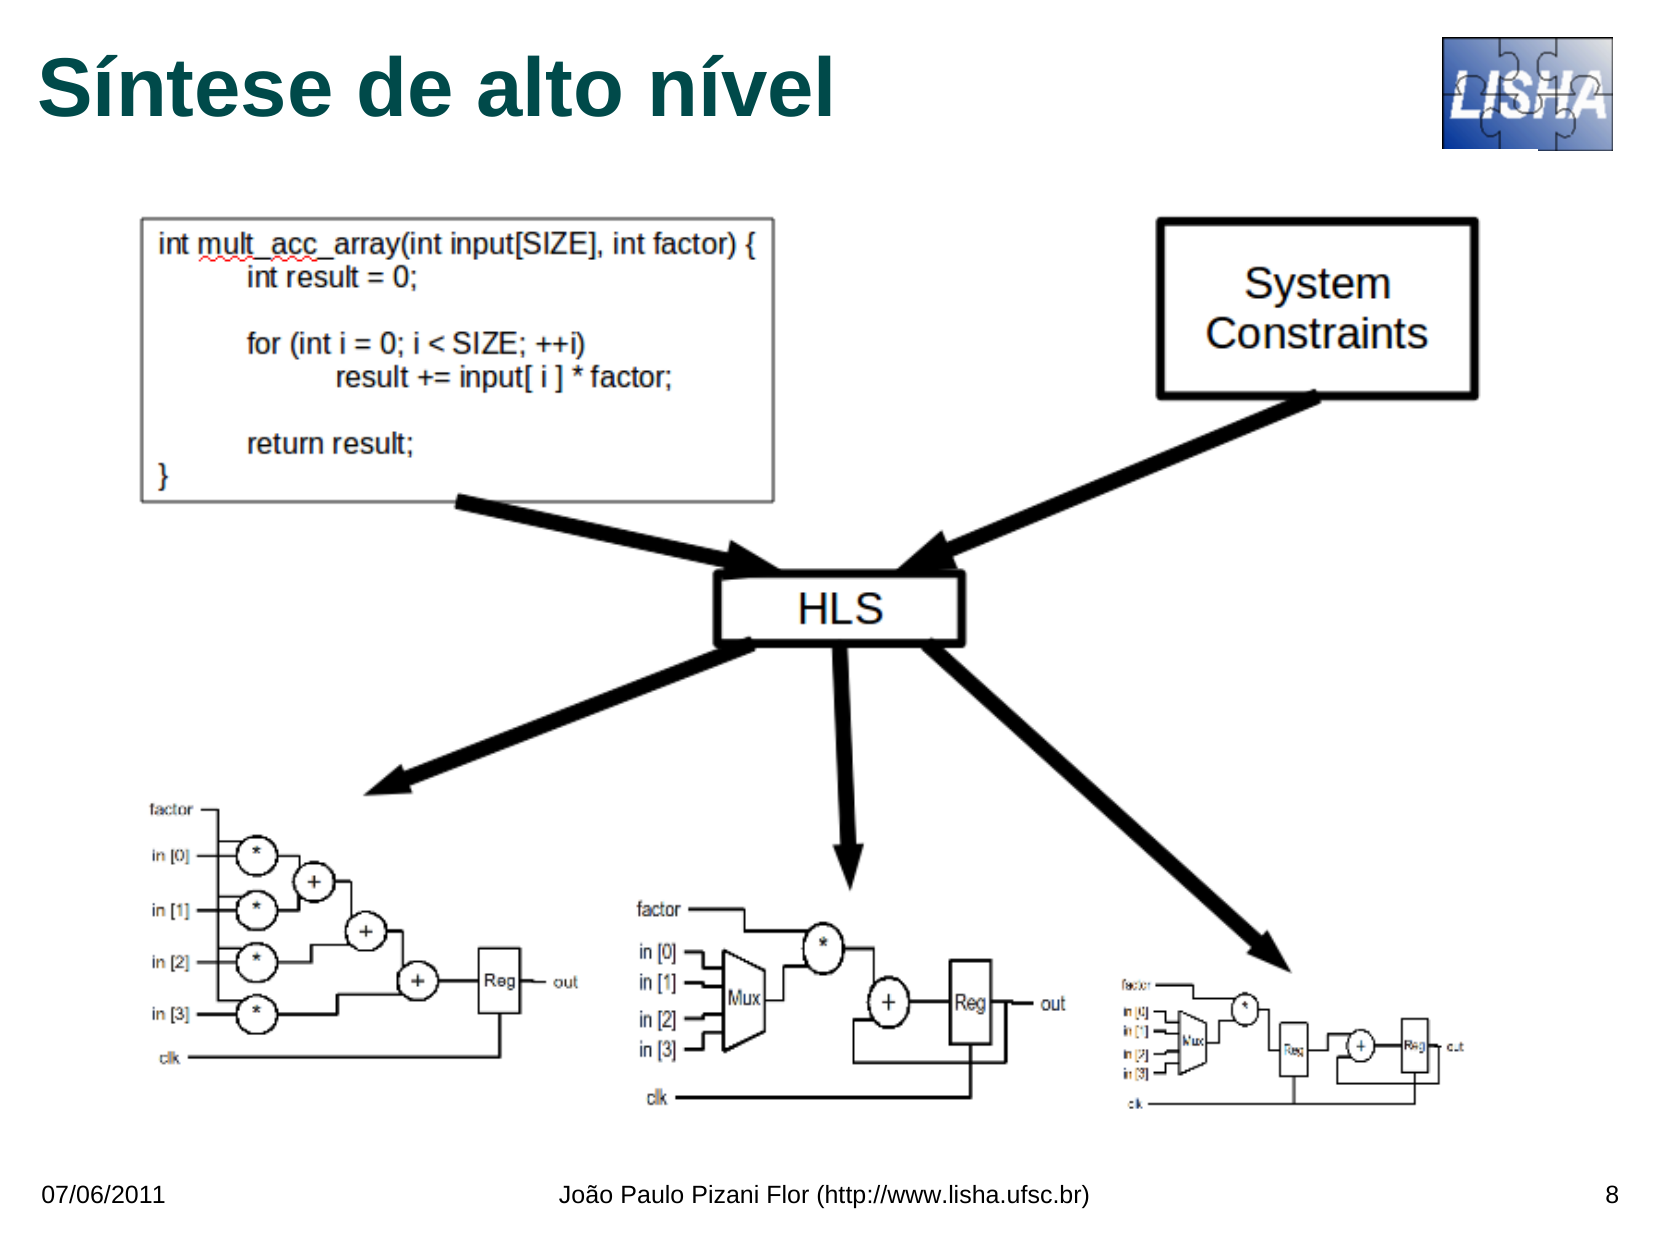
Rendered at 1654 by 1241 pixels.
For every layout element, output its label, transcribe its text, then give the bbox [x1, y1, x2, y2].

title Síntese de alto nível [37, 37, 1426, 151]
picture [72, 37, 1613, 1183]
